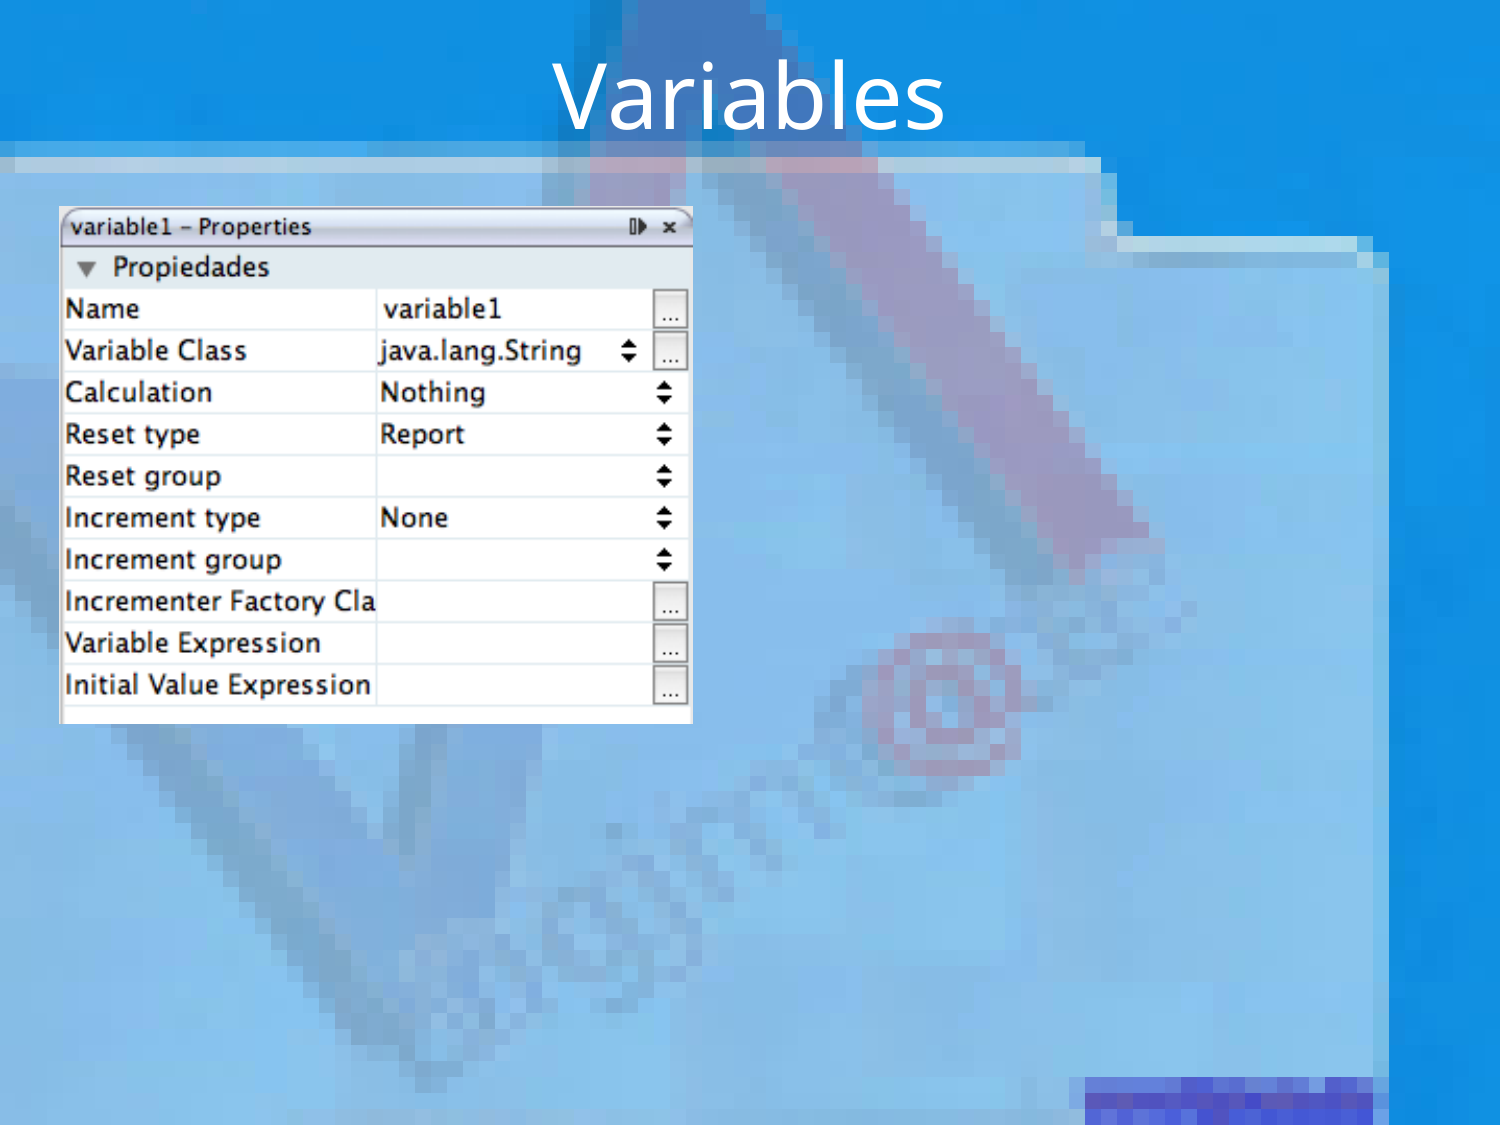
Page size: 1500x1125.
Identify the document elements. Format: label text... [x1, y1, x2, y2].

picture [0, 0, 1500, 1125]
title Variables [112, 0, 1388, 214]
